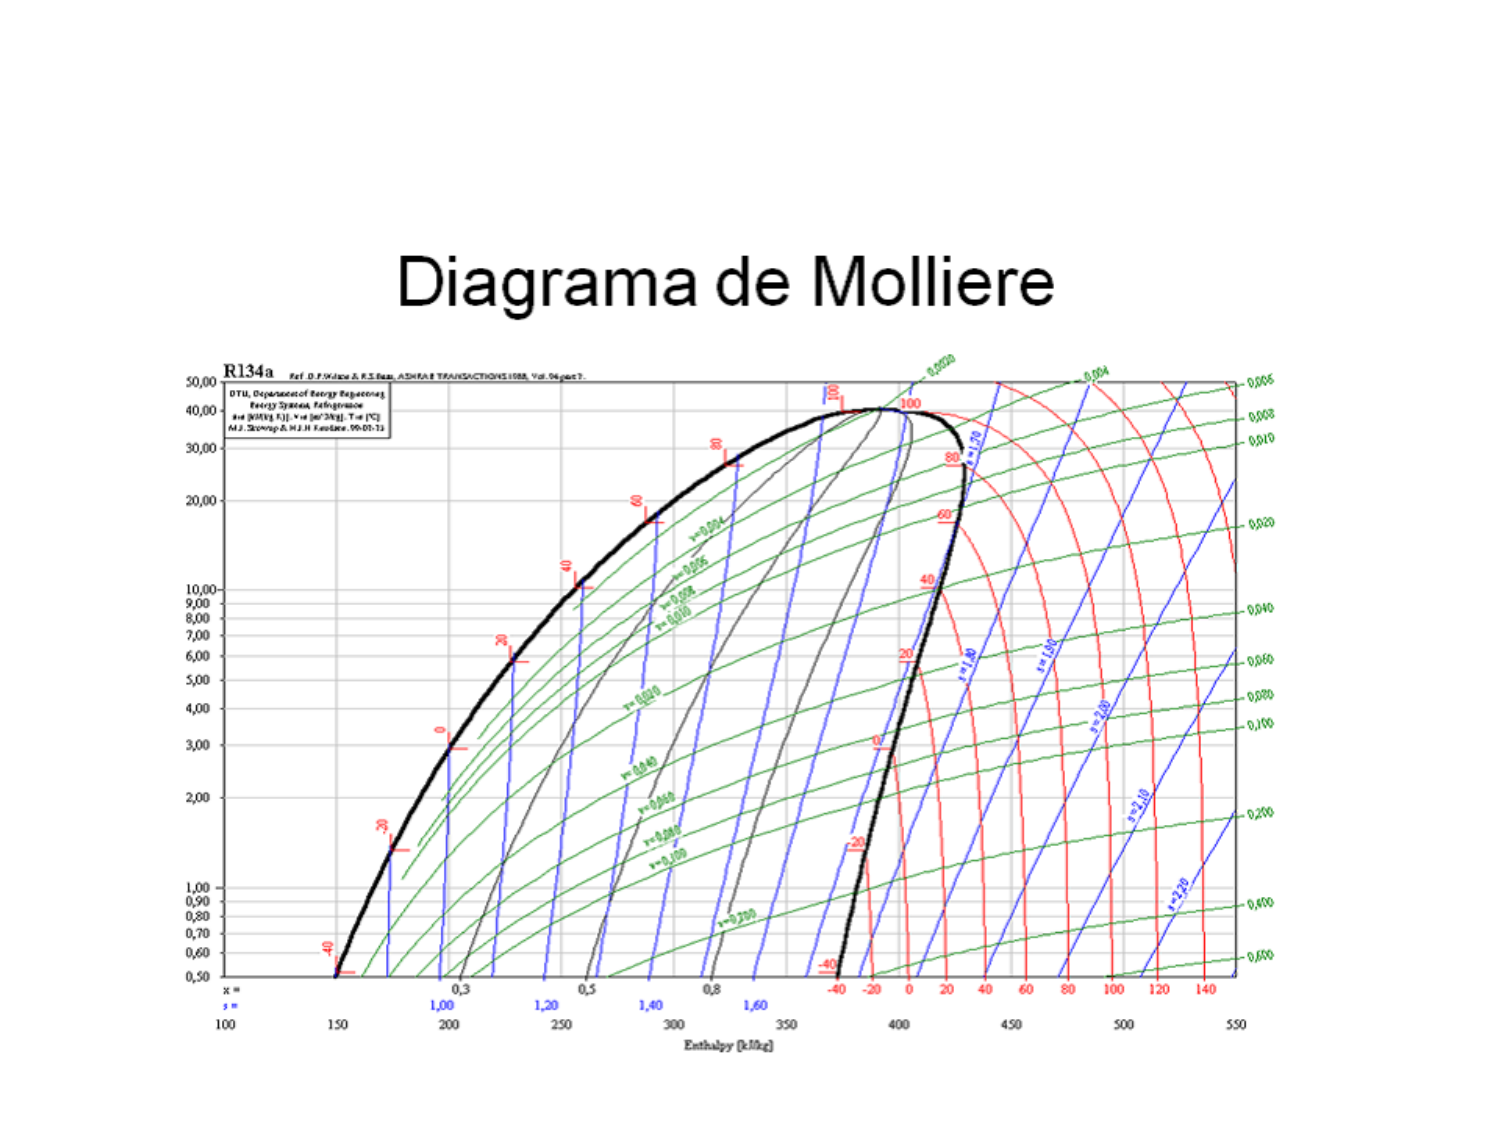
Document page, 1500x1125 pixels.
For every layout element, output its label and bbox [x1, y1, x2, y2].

picture [171, 231, 1290, 1065]
